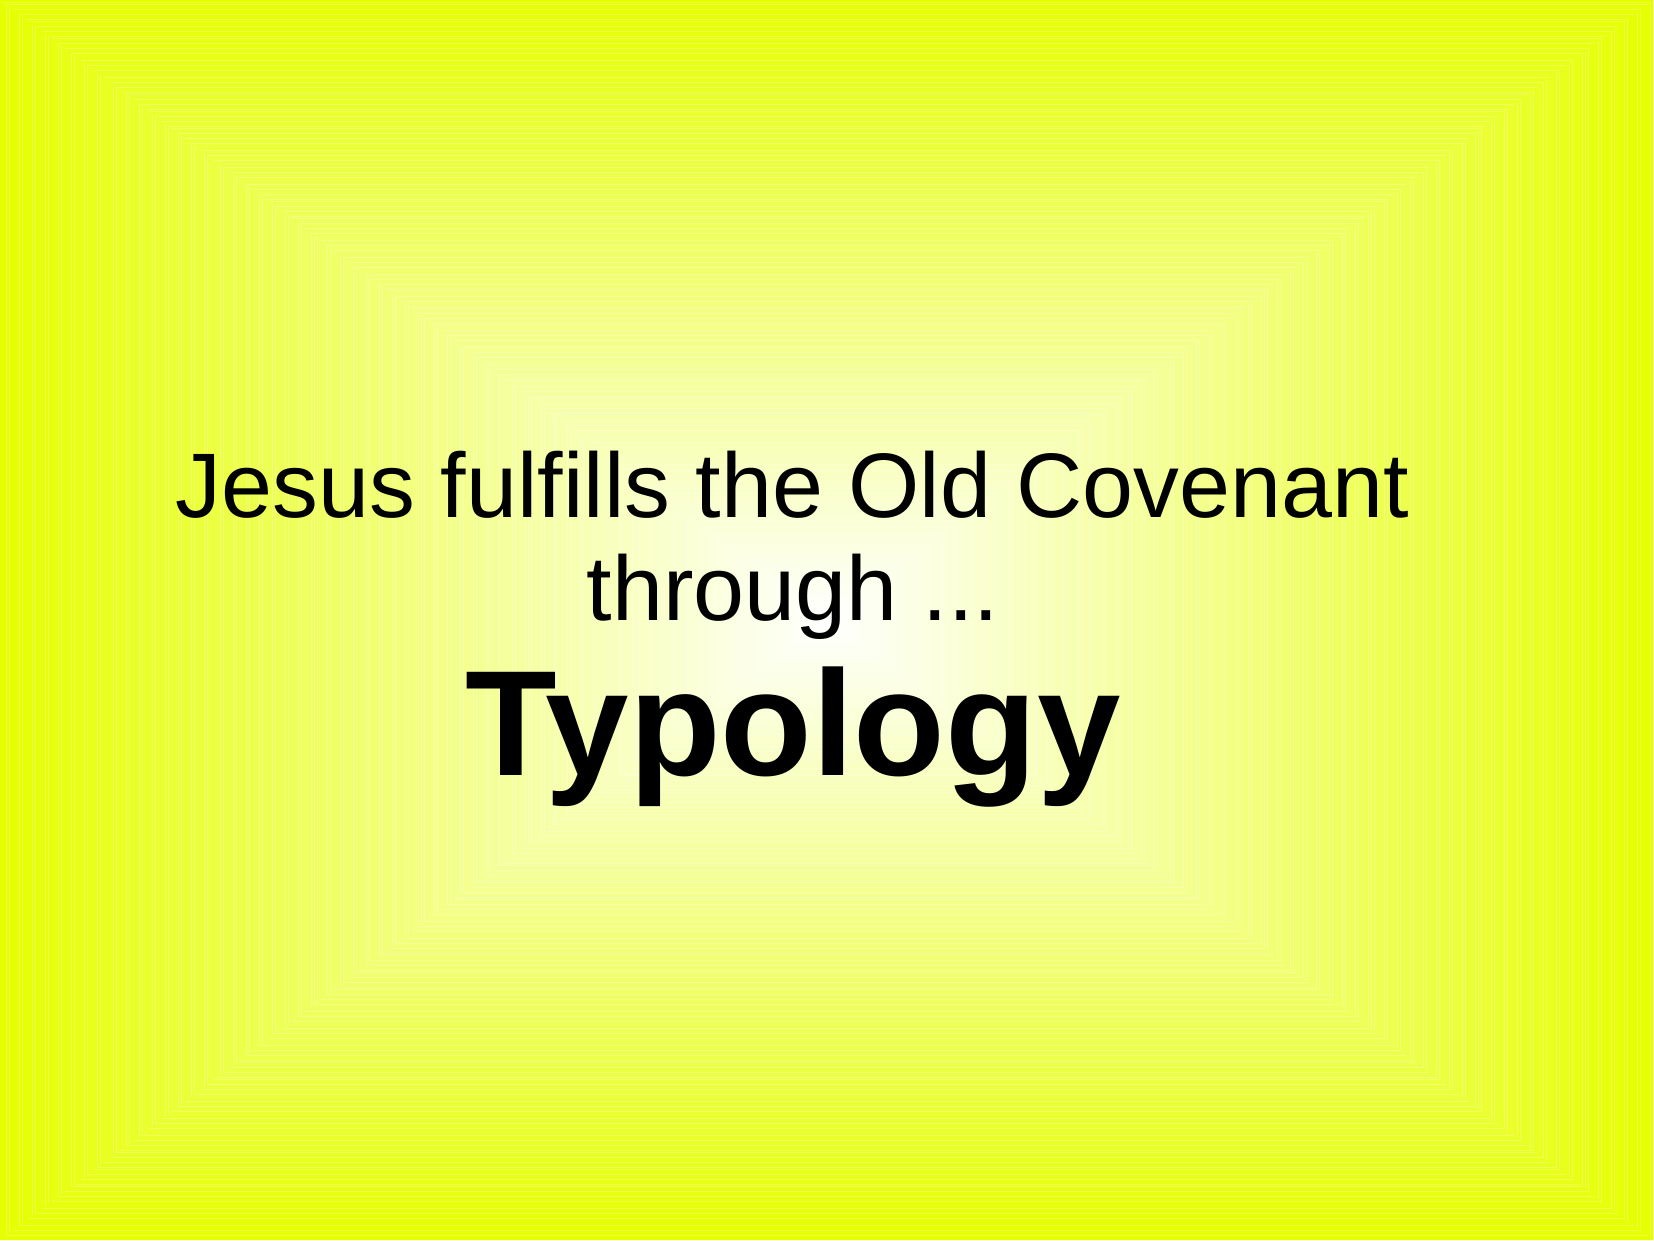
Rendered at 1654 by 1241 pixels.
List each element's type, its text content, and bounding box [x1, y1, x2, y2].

title Jesus fulfills the Old Covenant through ... Typology [49, 434, 1538, 808]
